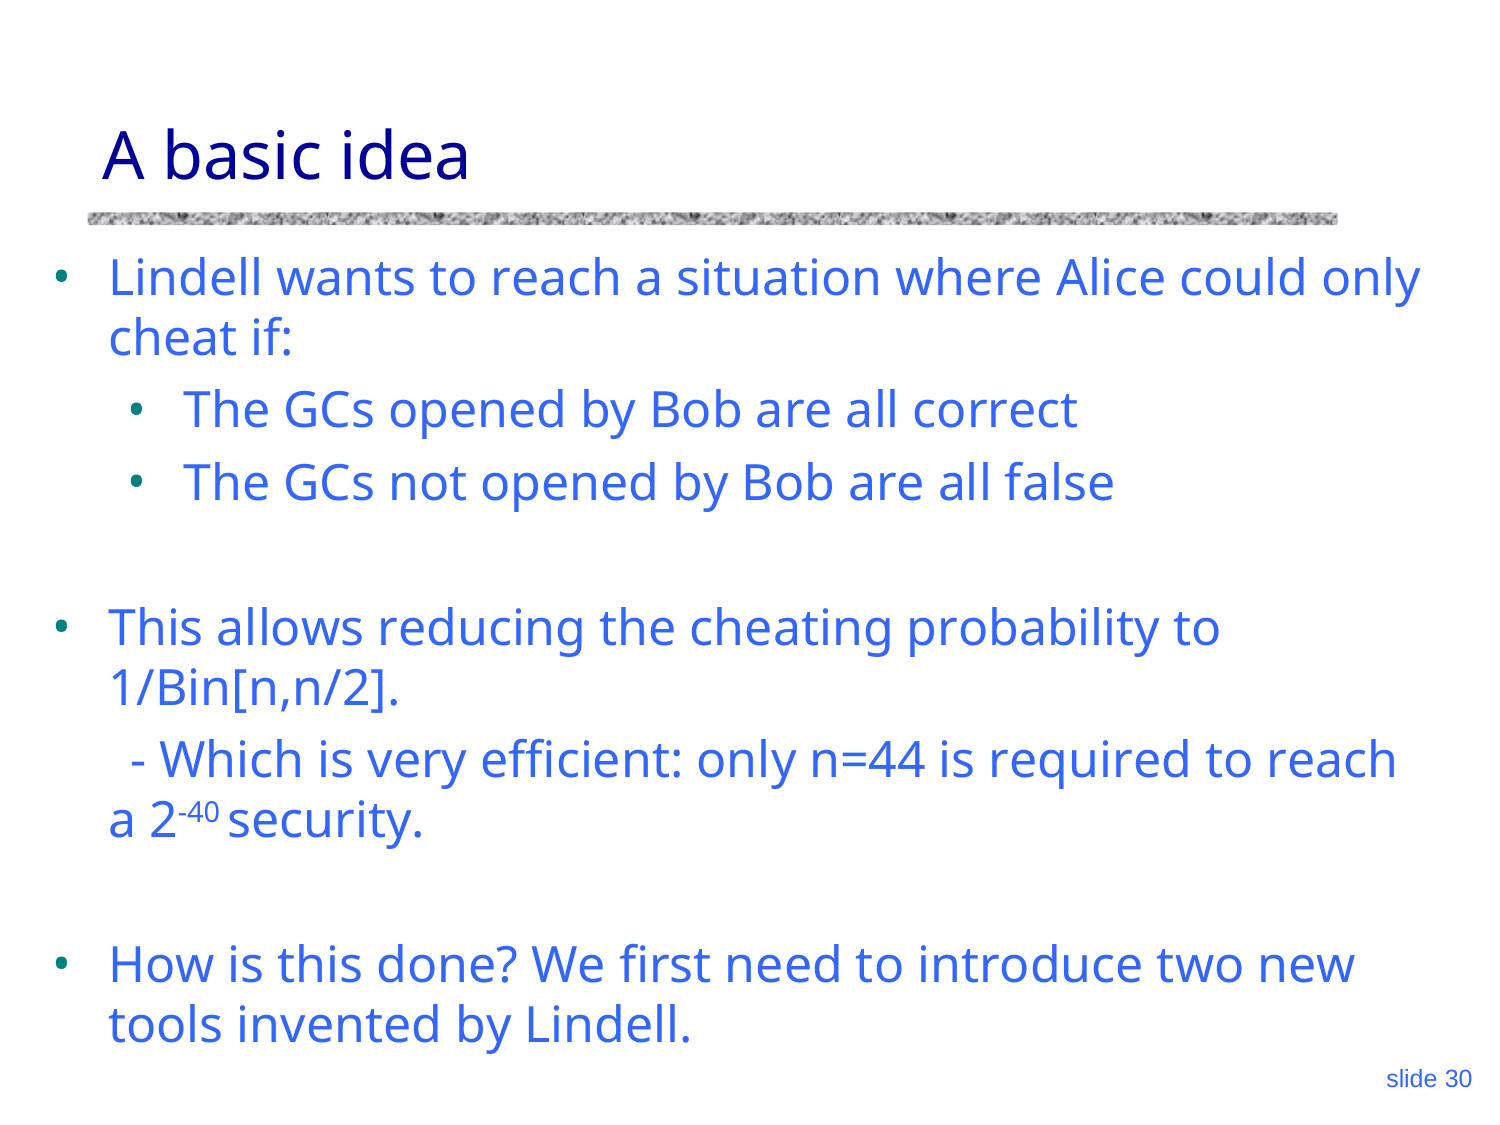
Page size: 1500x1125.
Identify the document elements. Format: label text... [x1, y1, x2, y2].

text_box Lindell wants to reach a situation where Alice could only cheat if: The GCs opened by Bob are all correct The GCs not opened by Bob are all false This allows reducing the cheating probability to 1/Bin[n,n/2]. - Which is very efficient: only n=44 is required to reach a 2-40 security. How is this done? We first need to introduce two new tools invented by Lindell. [37, 237, 1448, 1061]
text_box slide <number> [1174, 1025, 1488, 1101]
title A basic idea [87, 49, 1363, 201]
picture [87, 212, 1338, 226]
